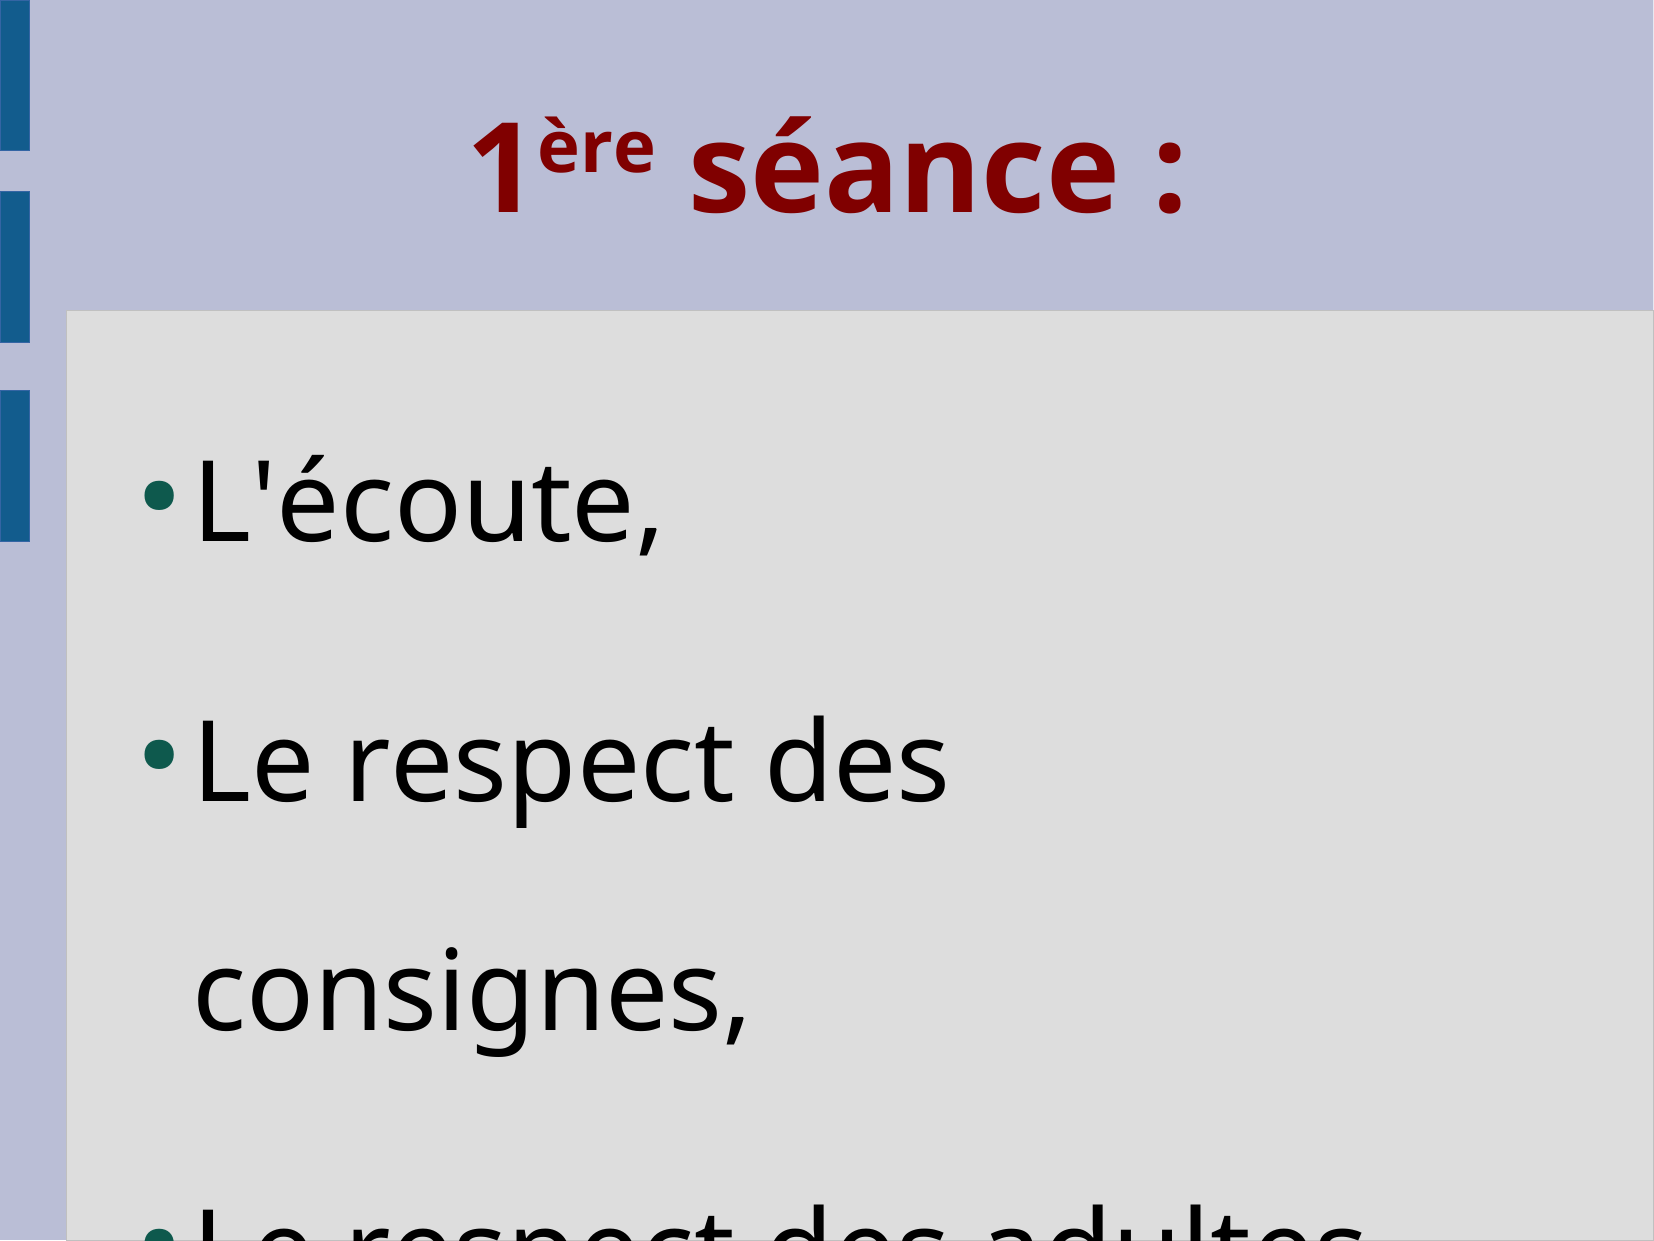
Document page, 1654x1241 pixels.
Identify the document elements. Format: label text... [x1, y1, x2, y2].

list L'écoute, Le respect des consignes, Le respect des adultes. [121, 344, 1534, 1127]
title 1ère séance : [121, 29, 1534, 299]
